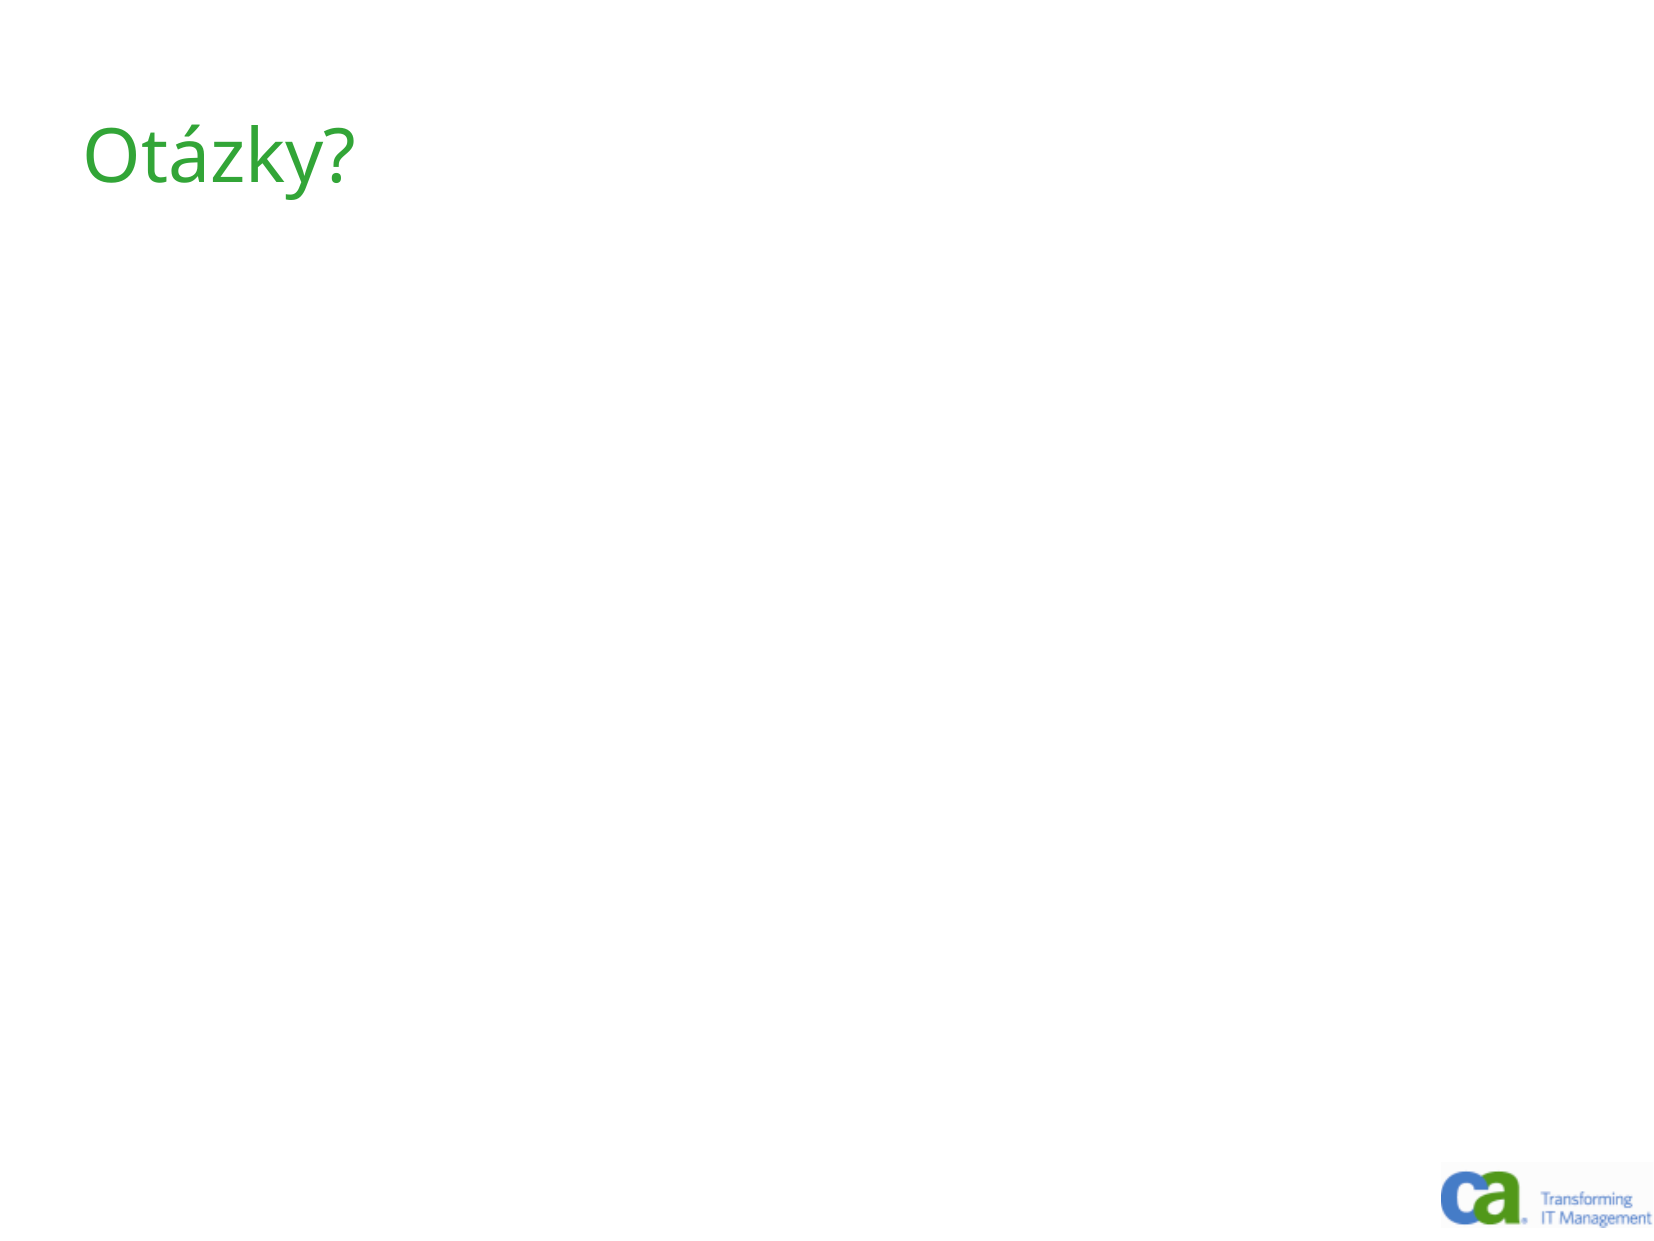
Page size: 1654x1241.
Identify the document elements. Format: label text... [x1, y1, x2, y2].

picture [1441, 1162, 1654, 1228]
title Otázky? [82, 49, 1571, 257]
